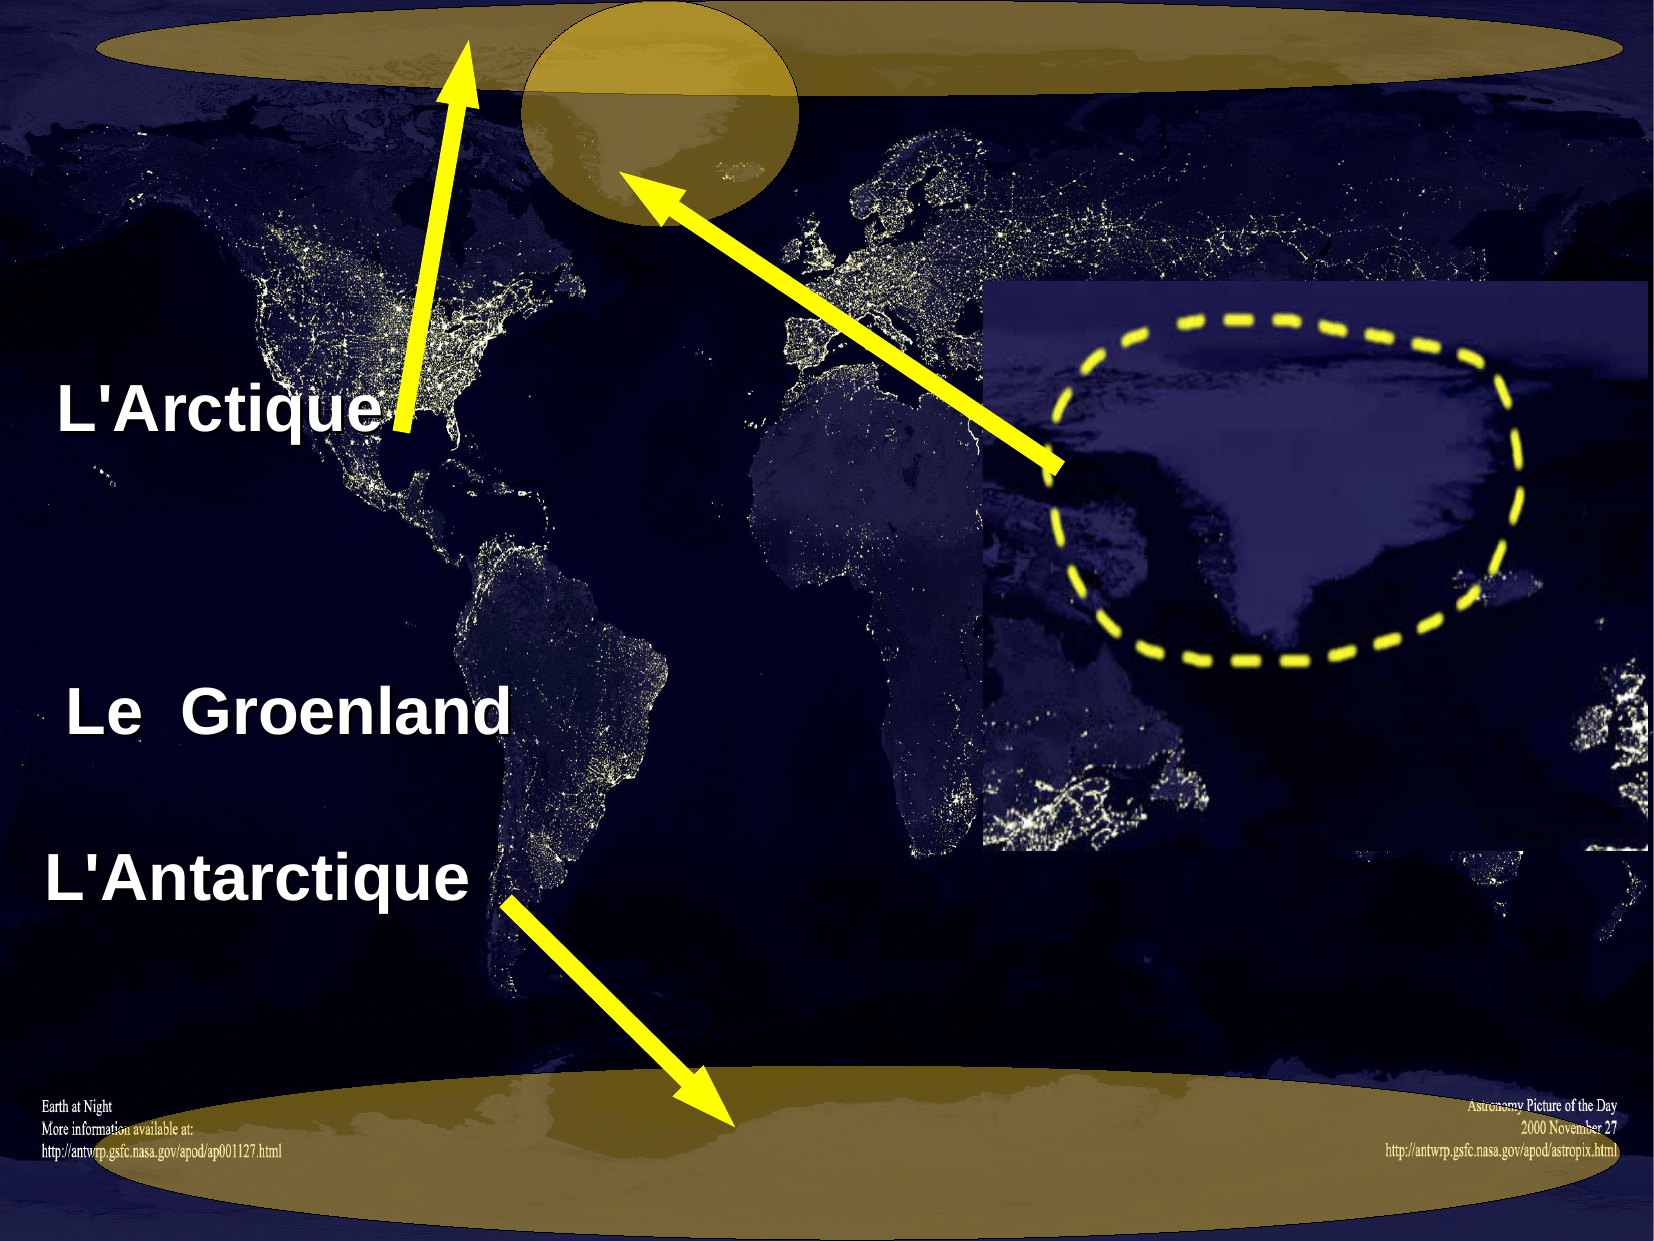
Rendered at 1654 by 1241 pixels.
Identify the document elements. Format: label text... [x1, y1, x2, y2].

text_box [92, 1065, 1621, 1241]
text_box [95, 0, 1624, 228]
text_box L'Antarctique [29, 832, 579, 941]
text_box L'Arctique [41, 363, 592, 472]
text_box Le Groenland [50, 666, 601, 775]
picture [0, 0, 1654, 1241]
